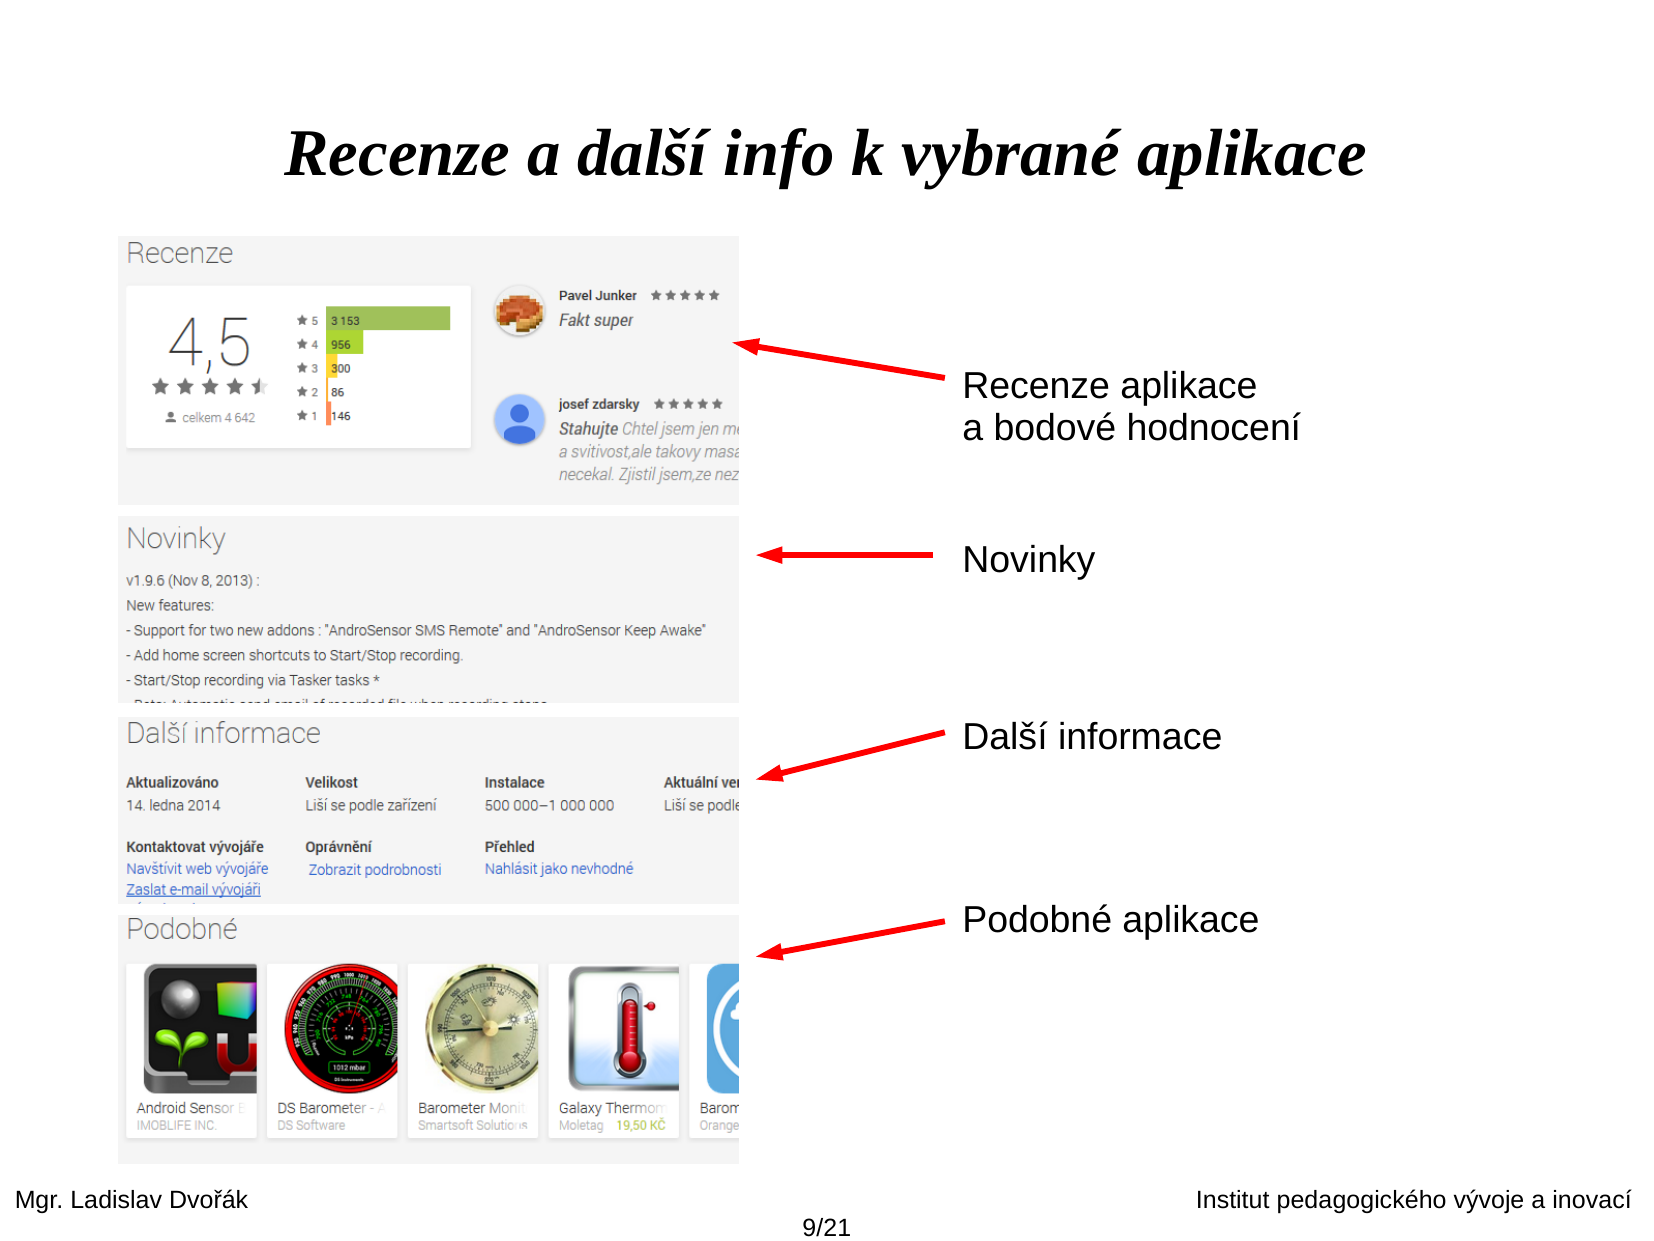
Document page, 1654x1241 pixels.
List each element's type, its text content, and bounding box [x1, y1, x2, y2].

picture [118, 717, 739, 904]
text_box Mgr. Ladislav Dvořák Institut pedagogického vývoje a inovací <číslo>/21 [0, 1177, 1654, 1241]
text_box Podobné aplikace [944, 888, 1477, 951]
text_box Recenze aplikace a bodové hodnocení [944, 354, 1560, 460]
text_box Další informace [944, 705, 1477, 768]
picture [118, 915, 739, 1164]
picture [118, 516, 739, 703]
title Recenze a další info k vybrané aplikace [82, 49, 1571, 257]
picture [118, 236, 739, 505]
text_box Novinky [944, 527, 1477, 591]
